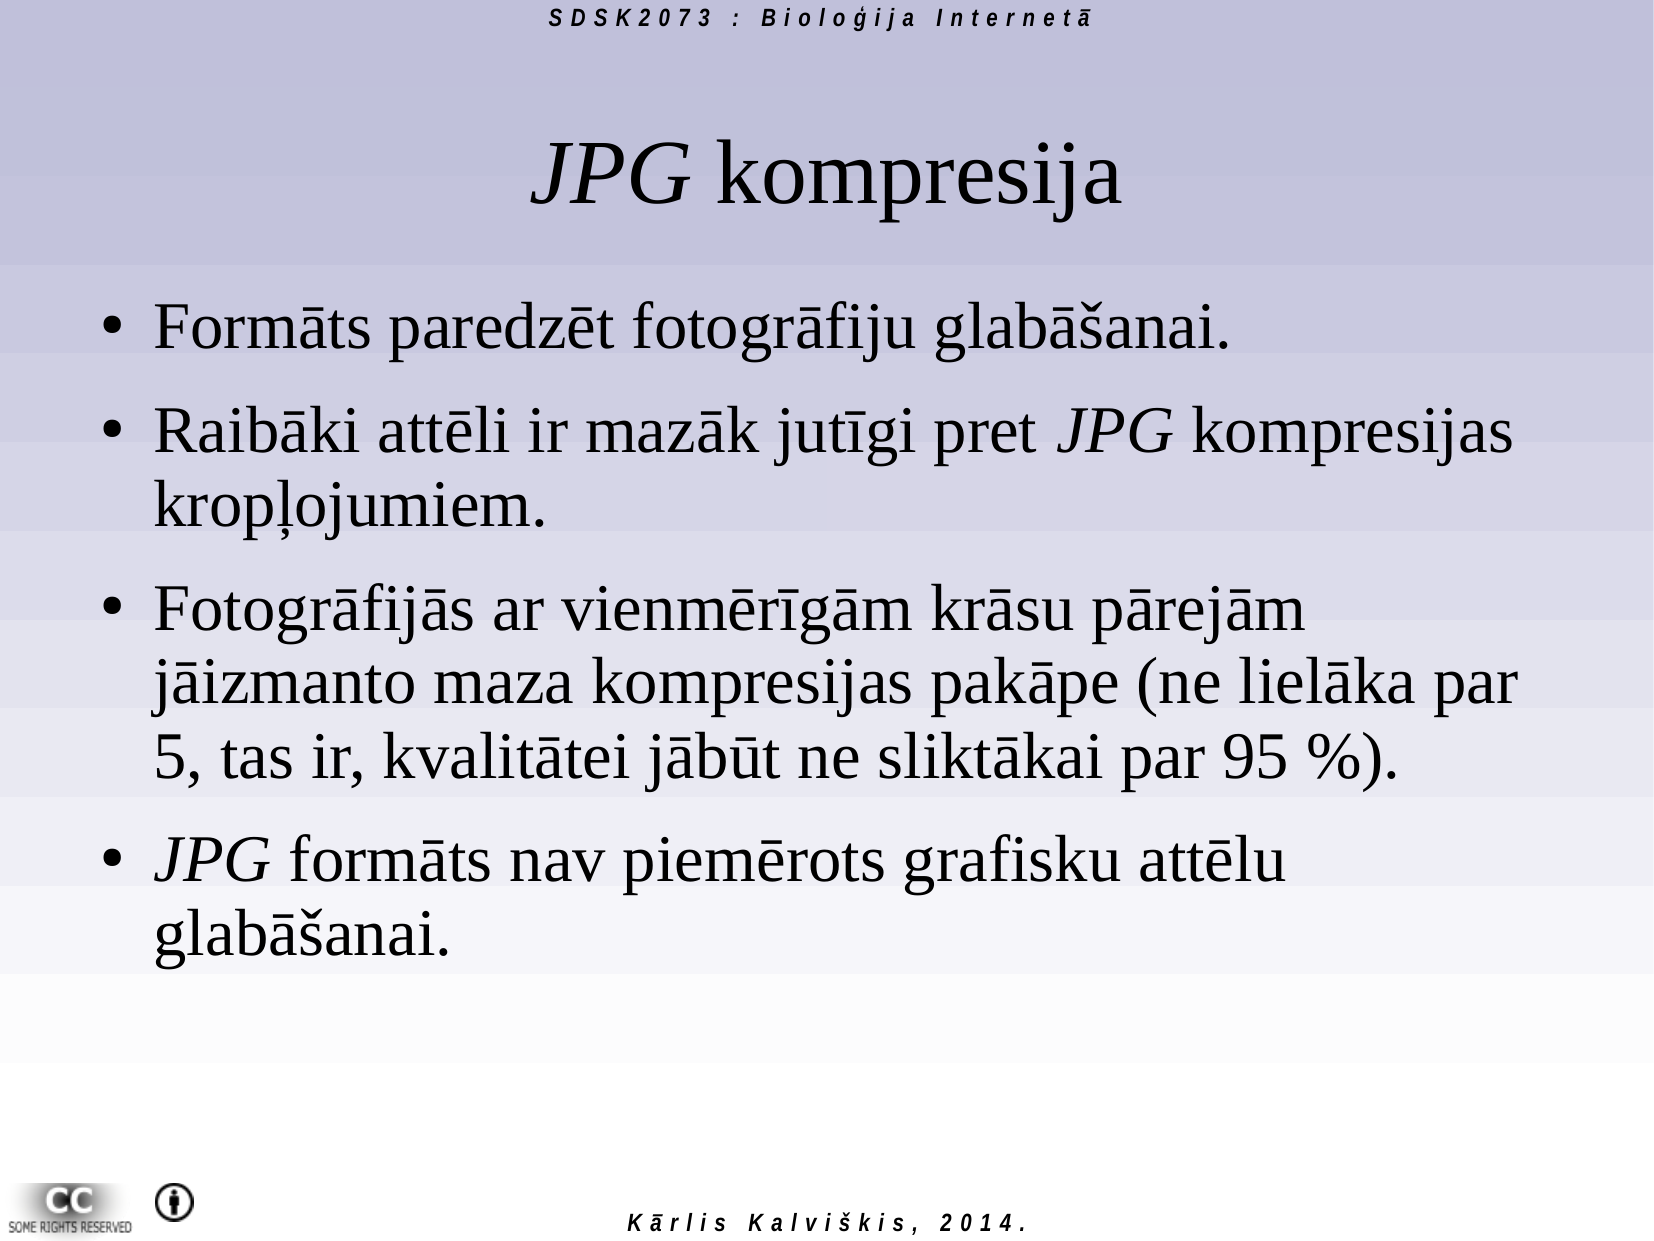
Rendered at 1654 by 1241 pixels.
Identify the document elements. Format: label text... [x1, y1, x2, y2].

picture [0, 0, 1654, 1241]
title JPG kompresija [29, 49, 1625, 296]
list Formāts paredzēt fotogrāfiju glabāšanai. Raibāki attēli ir mazāk jutīgi pret JPG kompresijas kropļojumiem. Fotogrāfijās ar vienmērīgām krāsu pārejām jāizmanto maza kompresijas pakāpe (ne lielāka par 5, tas ir, kvalitātei jābūt ne sliktākai par 95 %). JPG formāts nav piemērots grafisku attēlu glabāšanai. [82, 289, 1571, 1113]
